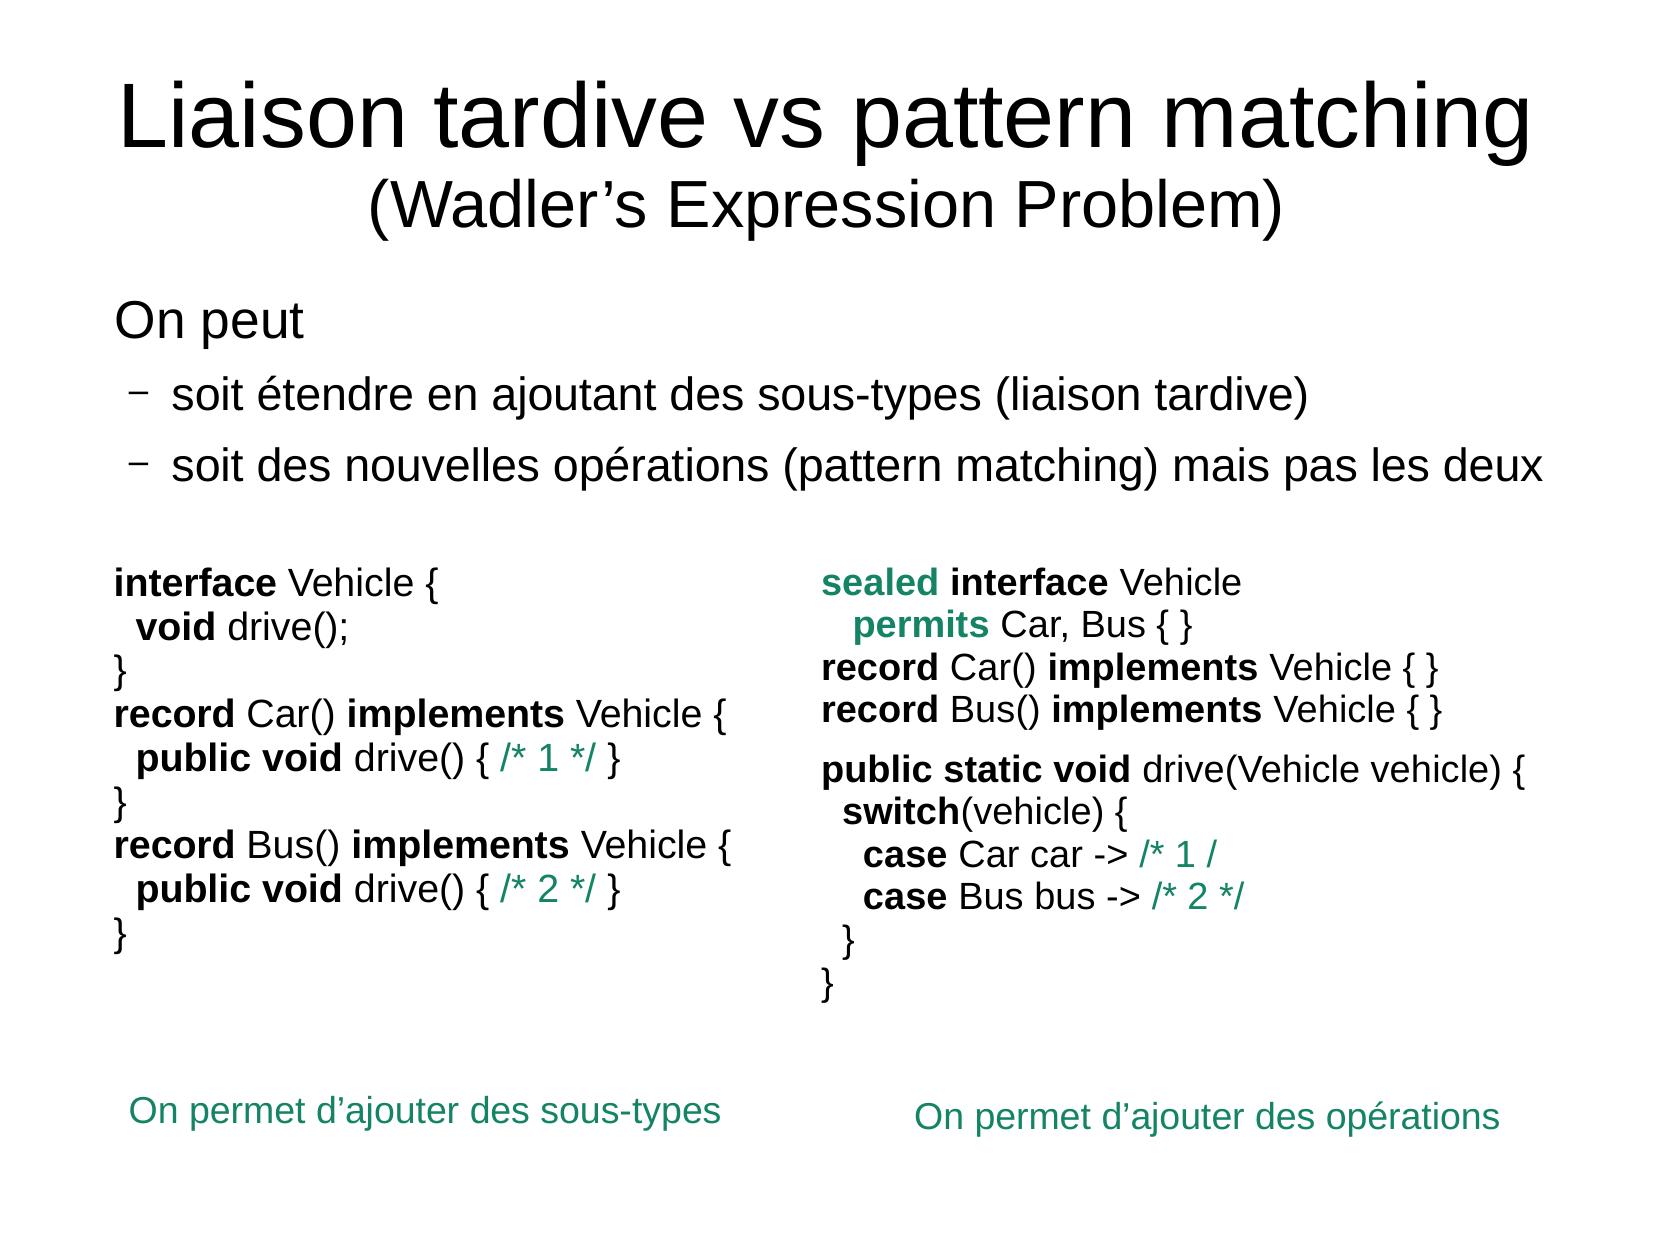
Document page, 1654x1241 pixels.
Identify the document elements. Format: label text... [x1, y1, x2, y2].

title Liaison tardive vs pattern matching (Wadler’s Expression Problem) [82, 49, 1571, 257]
list interface Vehicle { void drive(); } record Car() implements Vehicle { public void drive() { /* 1 */ } } record Bus() implements Vehicle { public void drive() { /* 2 */ } } [71, 560, 780, 1131]
text_box On permet d’ajouter des sous-types [113, 1082, 738, 1140]
text_box On permet d’ajouter des opérations [899, 1088, 1517, 1145]
list sealed interface Vehicle permits Car, Bus { } record Car() implements Vehicle { } record Bus() implements Vehicle { } public static void drive(Vehicle vehicle) { switch(vehicle) { case Car car -> /* 1 / case Bus bus -> /* 2 */ } } [780, 560, 1654, 1176]
list On peut soit étendre en ajoutant des sous-types (liaison tardive) soit des nouvelles opérations (pattern matching) mais pas les deux [58, 290, 1596, 541]
